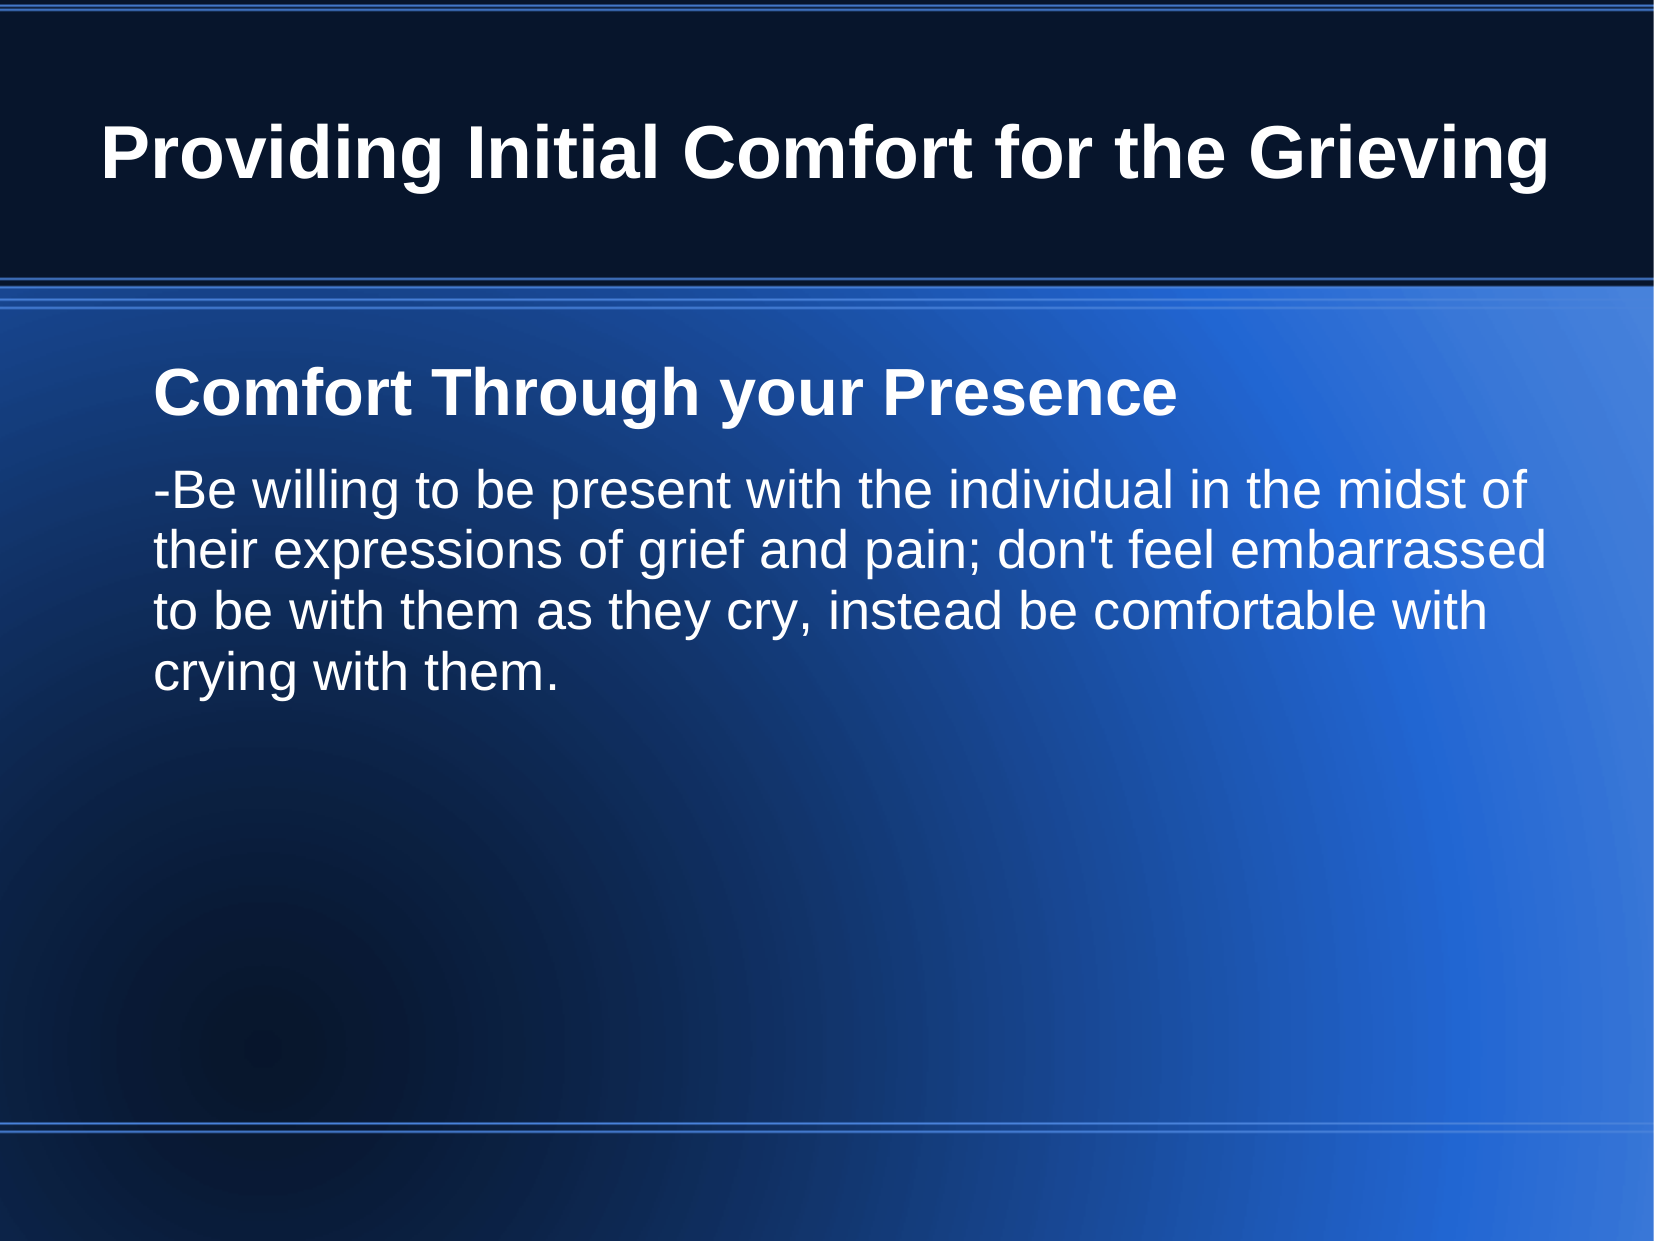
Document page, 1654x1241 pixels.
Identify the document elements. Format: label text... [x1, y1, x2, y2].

picture [0, 0, 1654, 1241]
title Providing Initial Comfort for the Grieving [82, 49, 1571, 257]
list Comfort Through your Presence -Be willing to be present with the individual in the midst of their expressions of grief and pain; don't feel embarrassed to be with them as they cry, instead be comfortable with crying with them. [82, 355, 1571, 1058]
